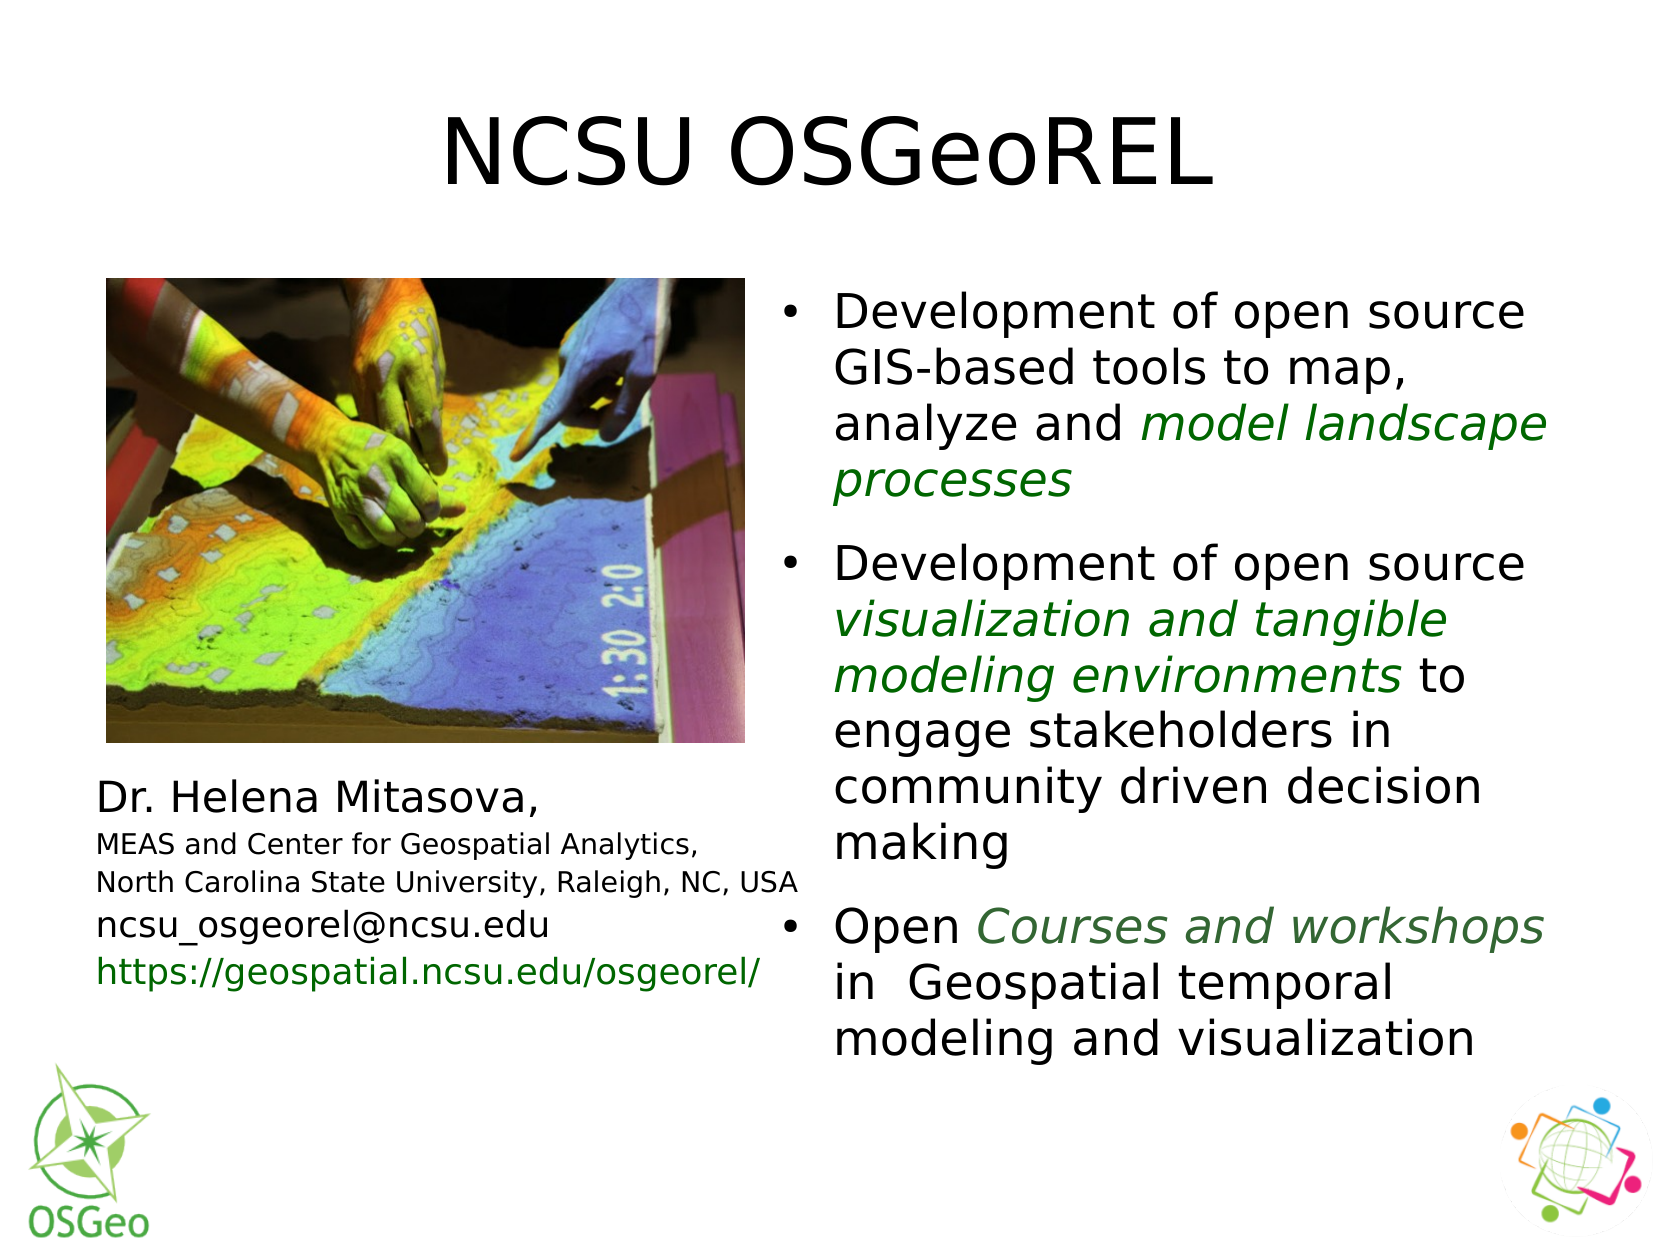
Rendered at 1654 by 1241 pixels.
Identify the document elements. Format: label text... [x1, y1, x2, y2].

picture [106, 278, 745, 743]
picture [0, 1061, 178, 1239]
picture [1499, 1084, 1654, 1239]
list Development of open source GIS­-based tools to map, analyze and model landscape processes Development of open source visualization and tangible modeling environments to engage stakeholders in community driven decision making Open Courses and workshops in Geospatial temporal modeling and visualization [765, 284, 1572, 1081]
title NCSU OSGeoREL [82, 49, 1571, 257]
list Dr. Helena Mitasova, MEAS and Center for Geospatial Analytics, North Carolina State University, Raleigh, NC, USA ncsu_osgeorel@ncsu.edu https://geospatial.ncsu.edu/osgeorel/ [95, 772, 765, 1014]
